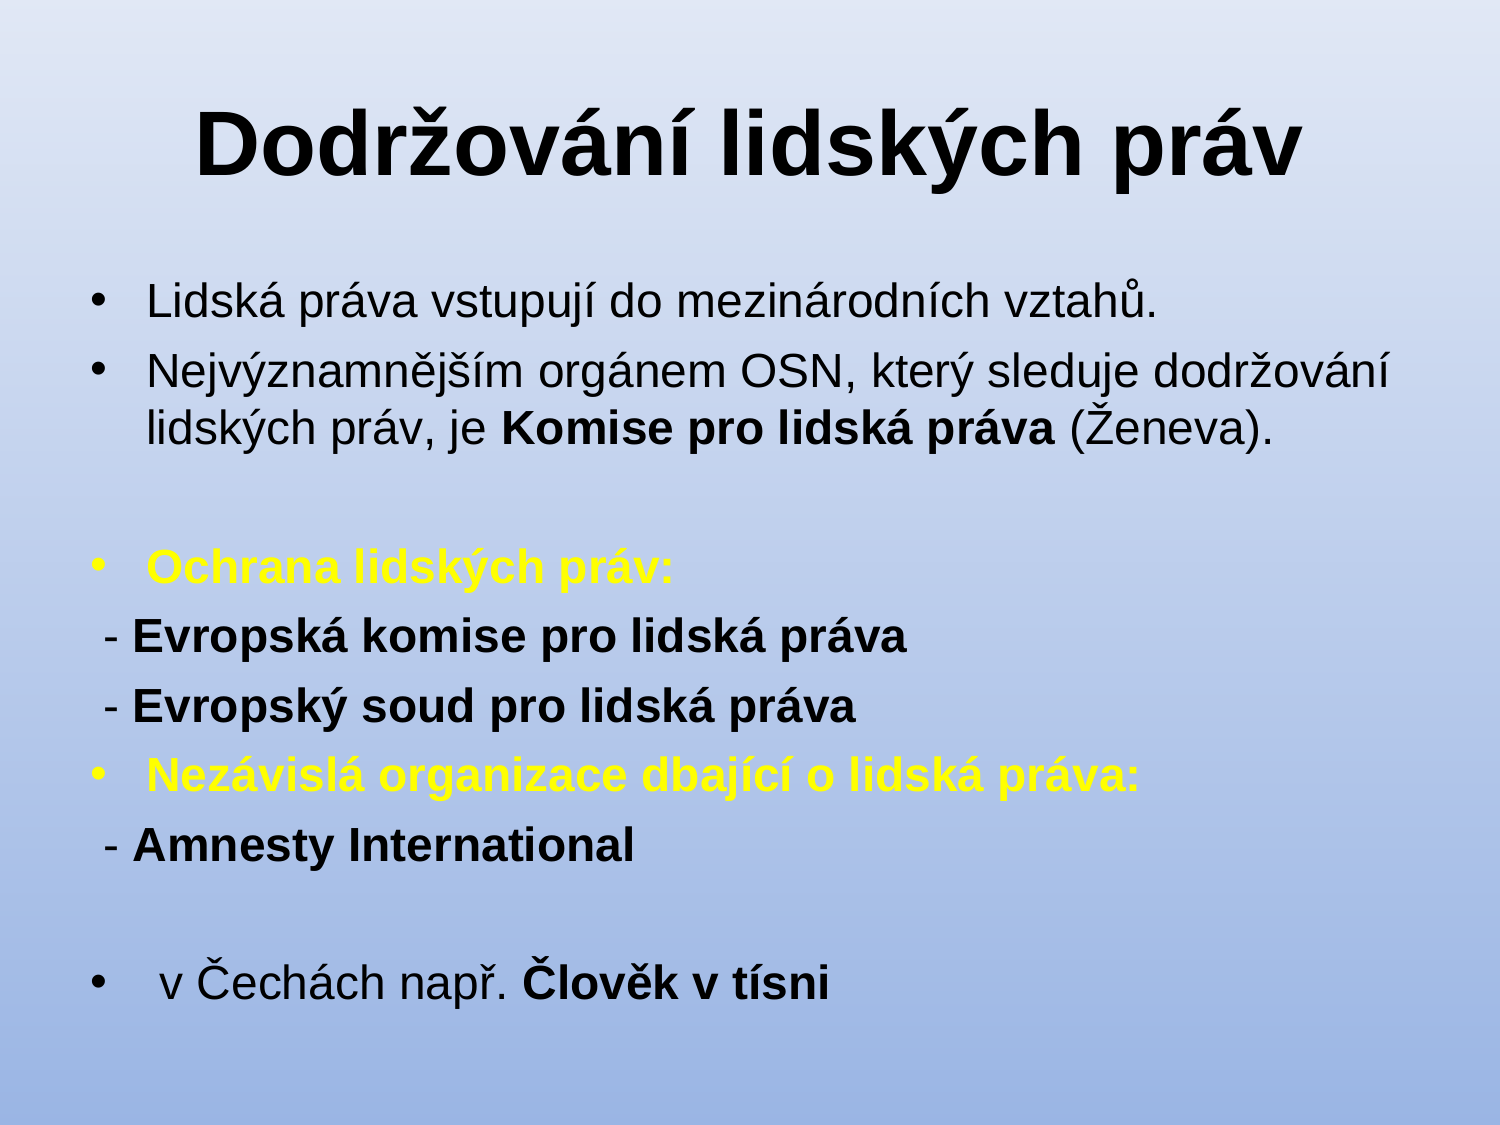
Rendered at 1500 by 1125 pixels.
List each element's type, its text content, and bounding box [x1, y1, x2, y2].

list Lidská práva vstupují do mezinárodních vztahů. Nejvýznamnějším orgánem OSN, který sleduje dodržování lidských práv, je Komise pro lidská práva (Ženeva). Ochrana lidských práv: - Evropská komise pro lidská práva - Evropský soud pro lidská práva Nezávislá organizace dbající o lidská práva: - Amnesty International v Čechách např. Člověk v tísni [75, 262, 1426, 1125]
title Dodržování lidských práv [75, 45, 1426, 233]
